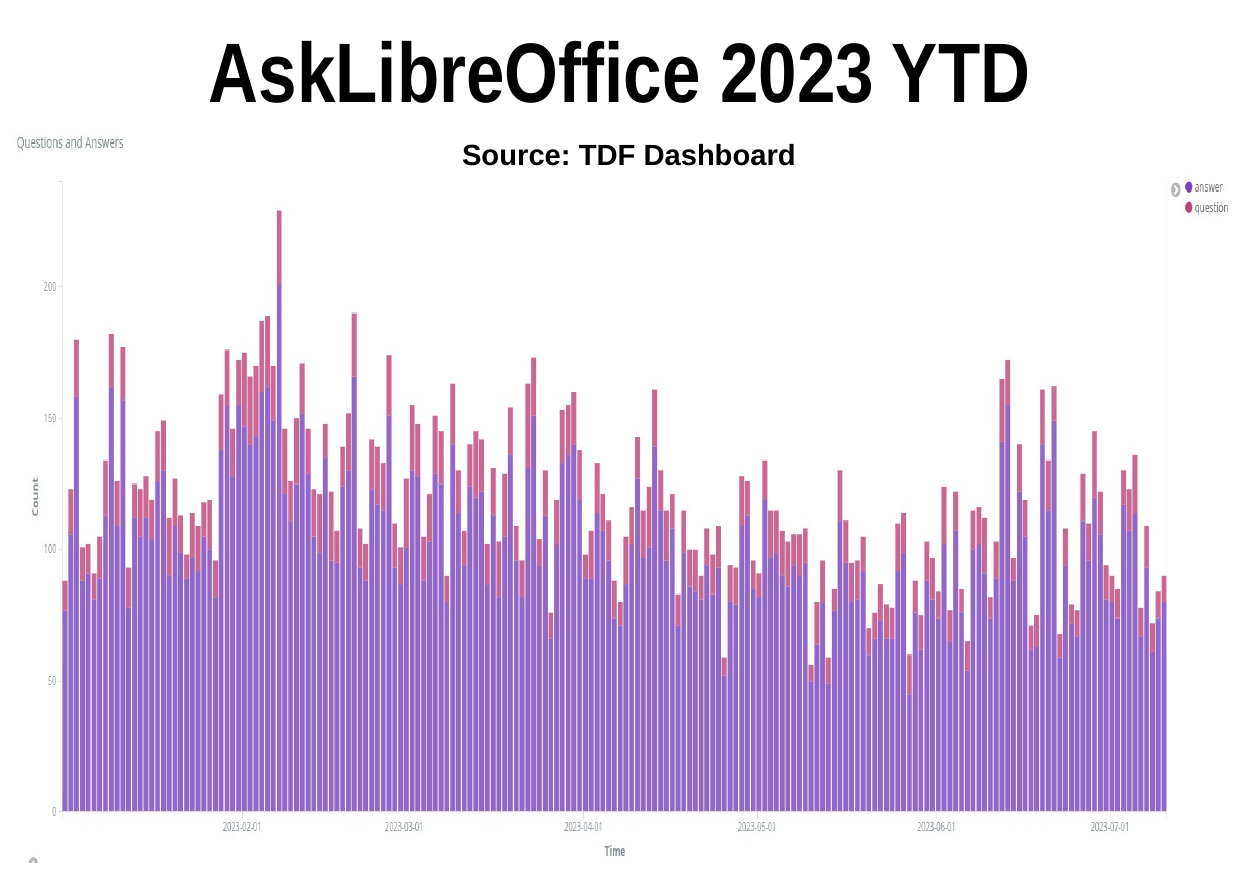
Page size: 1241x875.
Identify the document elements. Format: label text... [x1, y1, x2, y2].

title AskLibreOffice 2023 YTD [11, 12, 1229, 132]
picture [13, 131, 1230, 863]
text_box Source: TDF Dashboard [447, 131, 812, 185]
